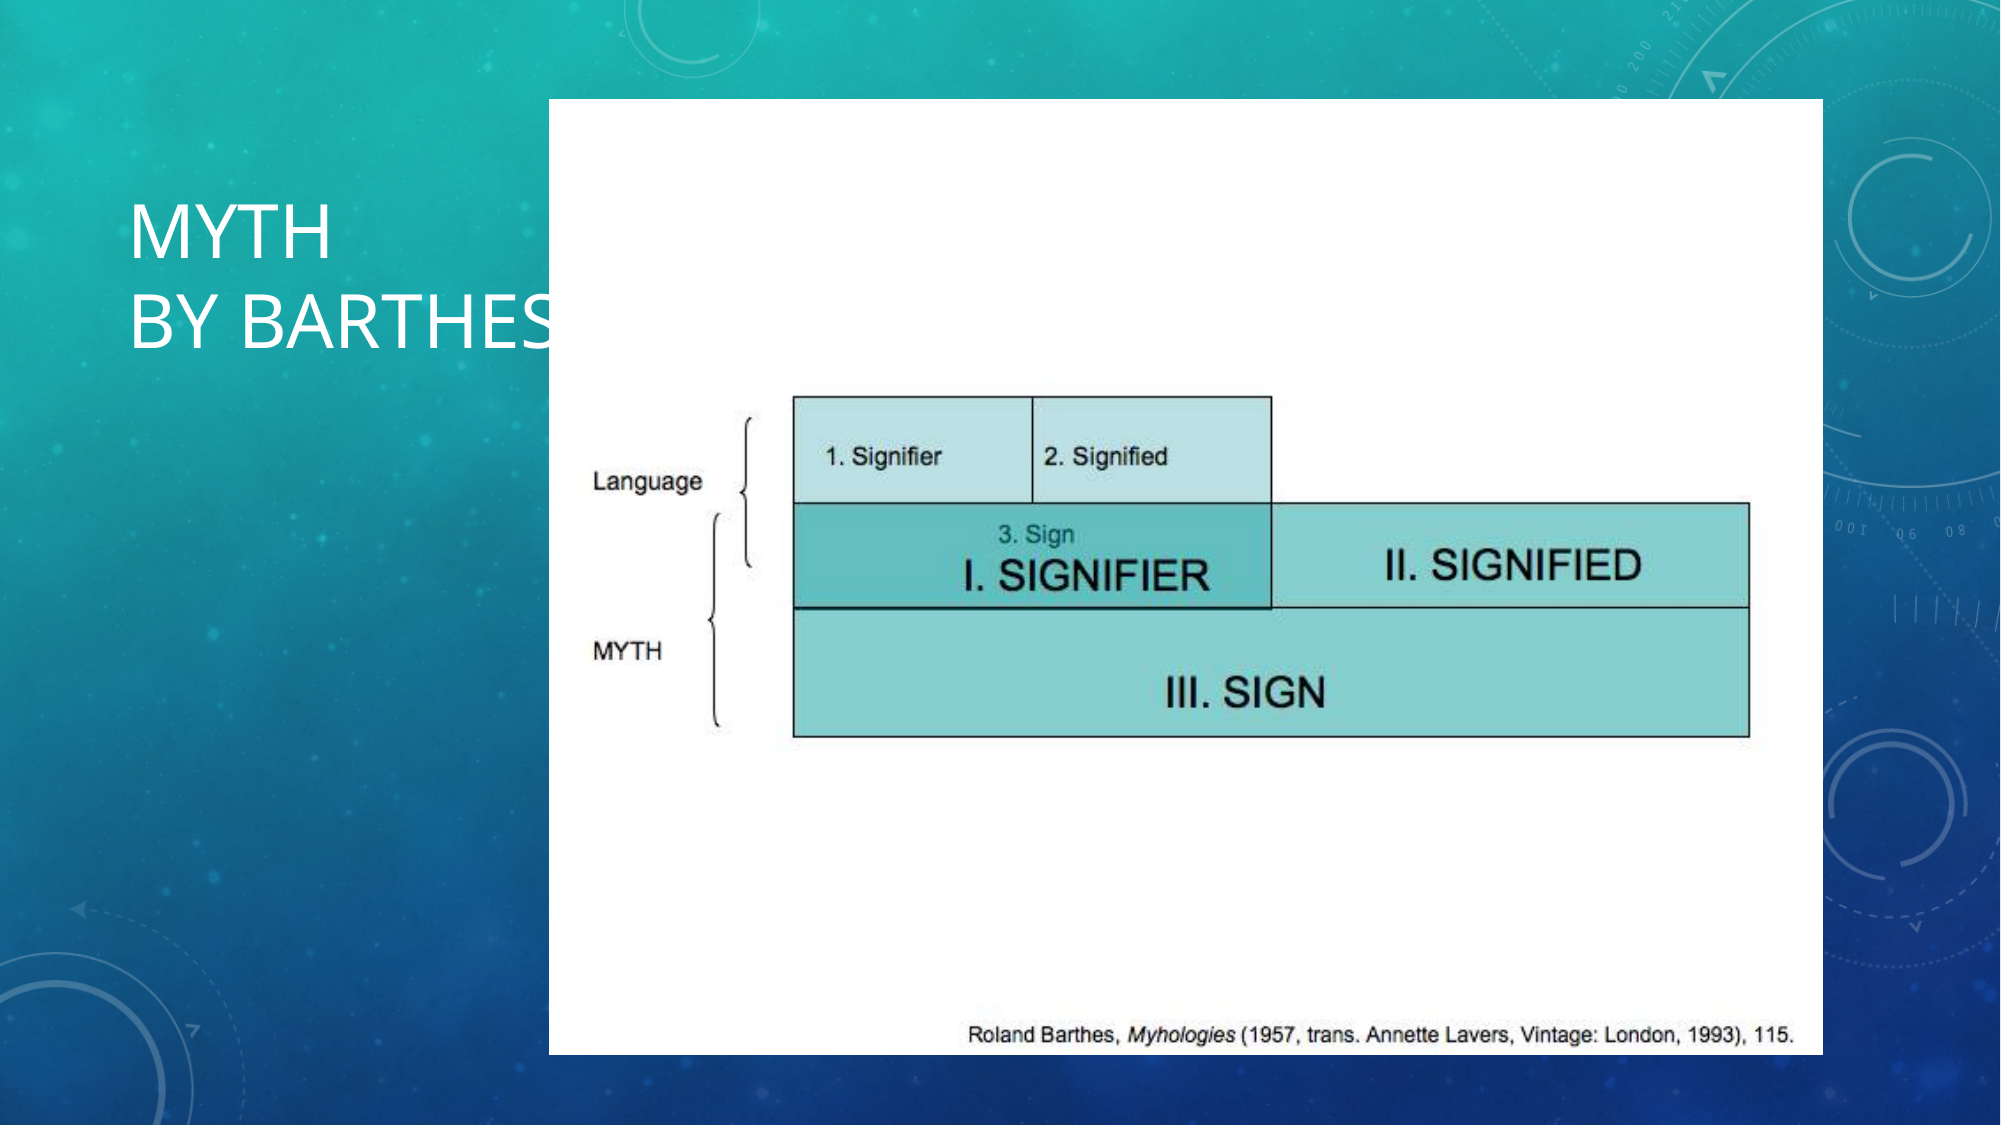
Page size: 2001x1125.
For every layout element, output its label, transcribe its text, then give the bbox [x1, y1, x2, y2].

title Myth by barthes [112, 99, 549, 448]
picture [549, 99, 1823, 1055]
